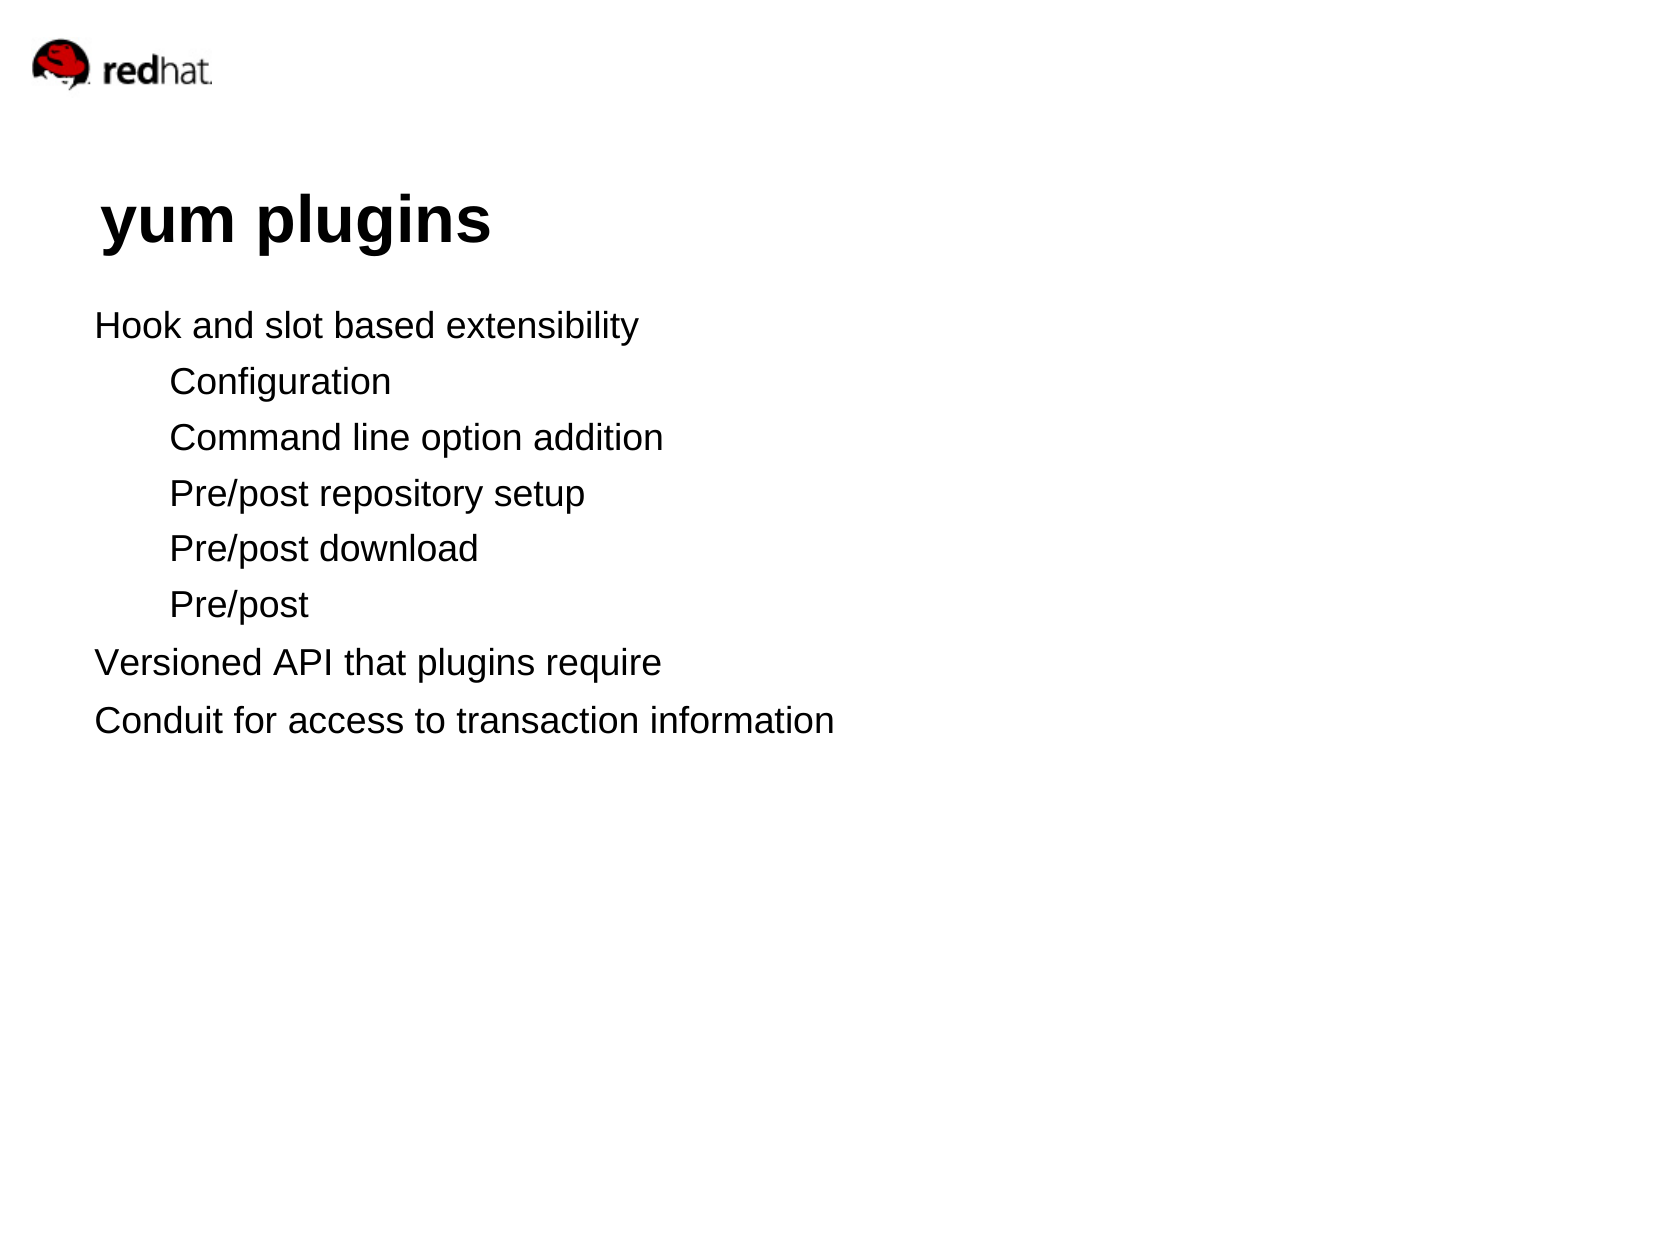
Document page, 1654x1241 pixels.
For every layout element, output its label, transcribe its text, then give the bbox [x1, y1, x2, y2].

picture [31, 37, 212, 98]
list Hook and slot based extensibility Configuration Command line option addition Pre/post repository setup Pre/post download Pre/post Versioned API that plugins require Conduit for access to transaction information [94, 304, 1500, 1174]
title yum plugins [100, 164, 1506, 275]
